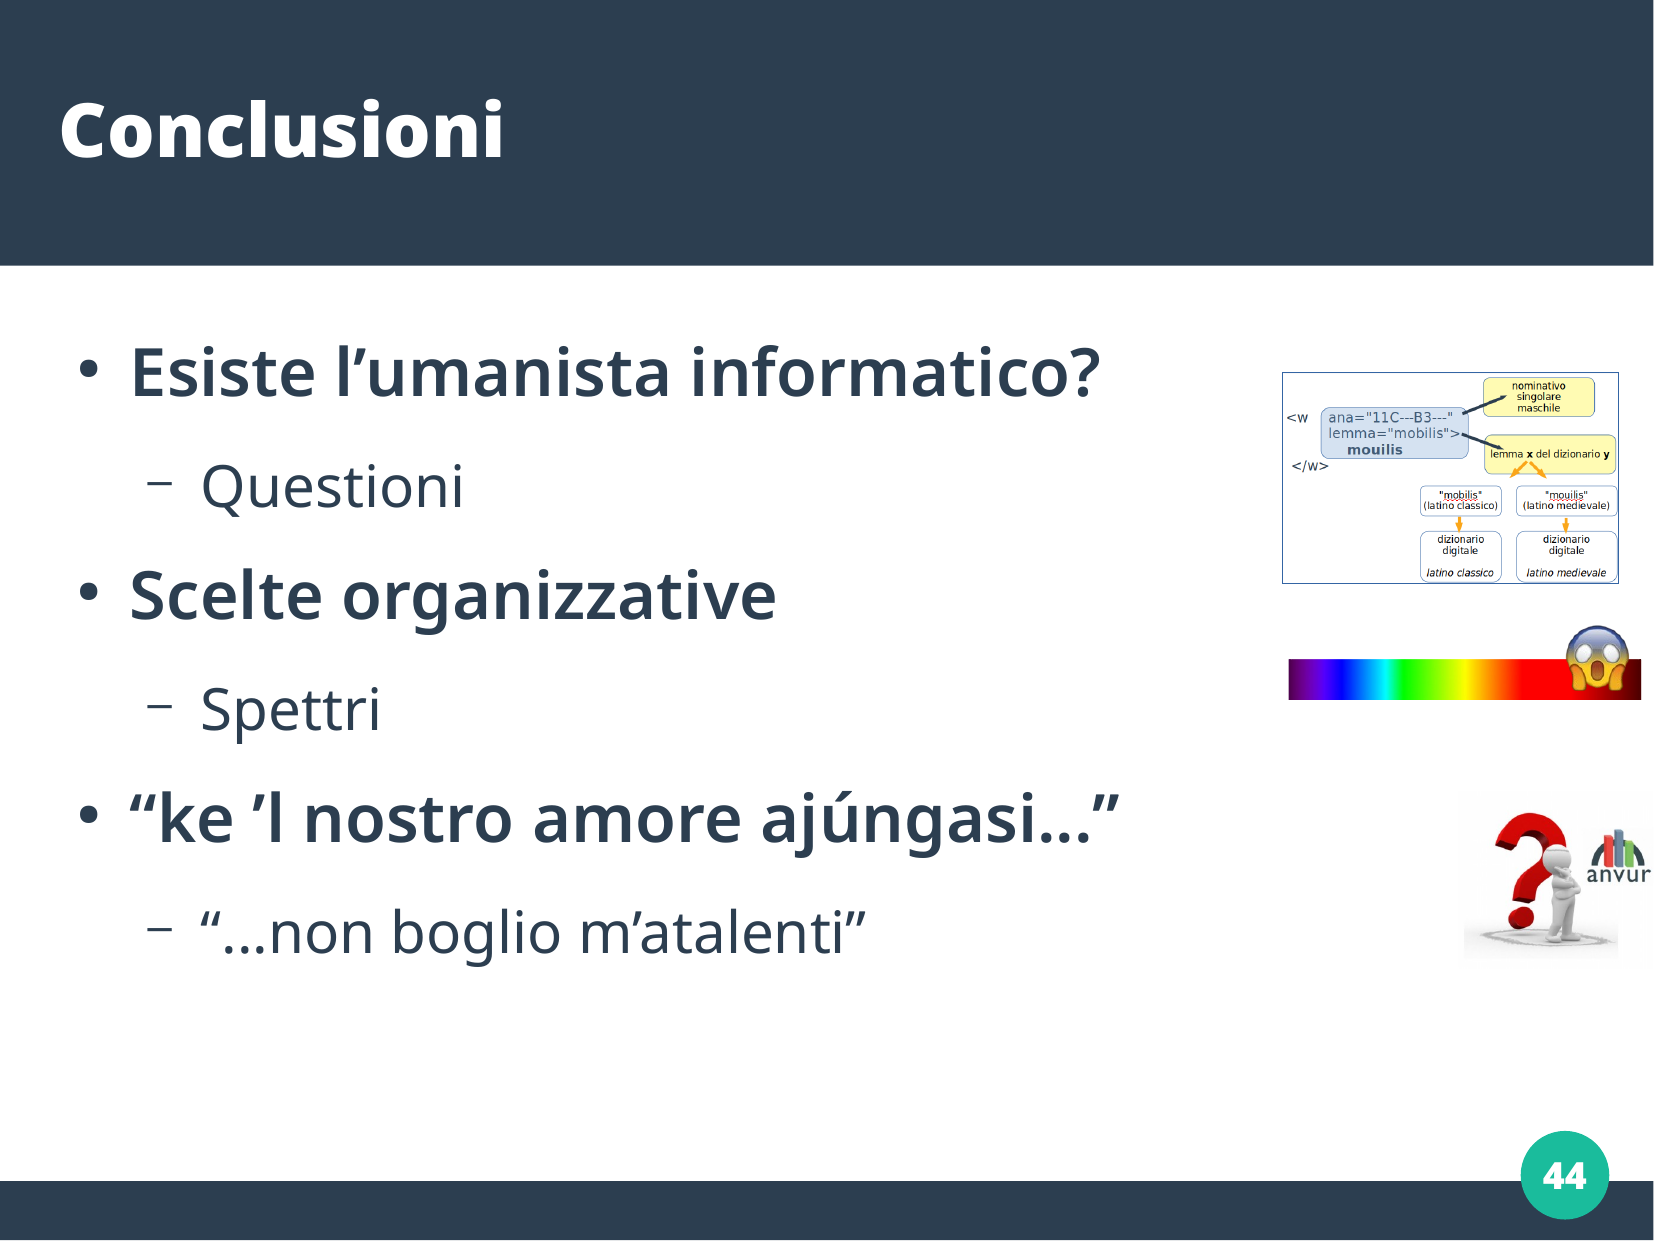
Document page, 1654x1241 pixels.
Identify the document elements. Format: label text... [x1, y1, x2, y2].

picture [1287, 659, 1370, 700]
picture [1458, 791, 1654, 969]
list Esiste l’umanista informatico? Questioni Scelte organizzative Spettri “ke ’l nostro amore ajúngasi...” “...non boglio m’atalenti” [59, 324, 1571, 1152]
title Conclusioni [59, 49, 1595, 207]
picture [1379, 625, 1642, 700]
picture [1282, 372, 1619, 584]
